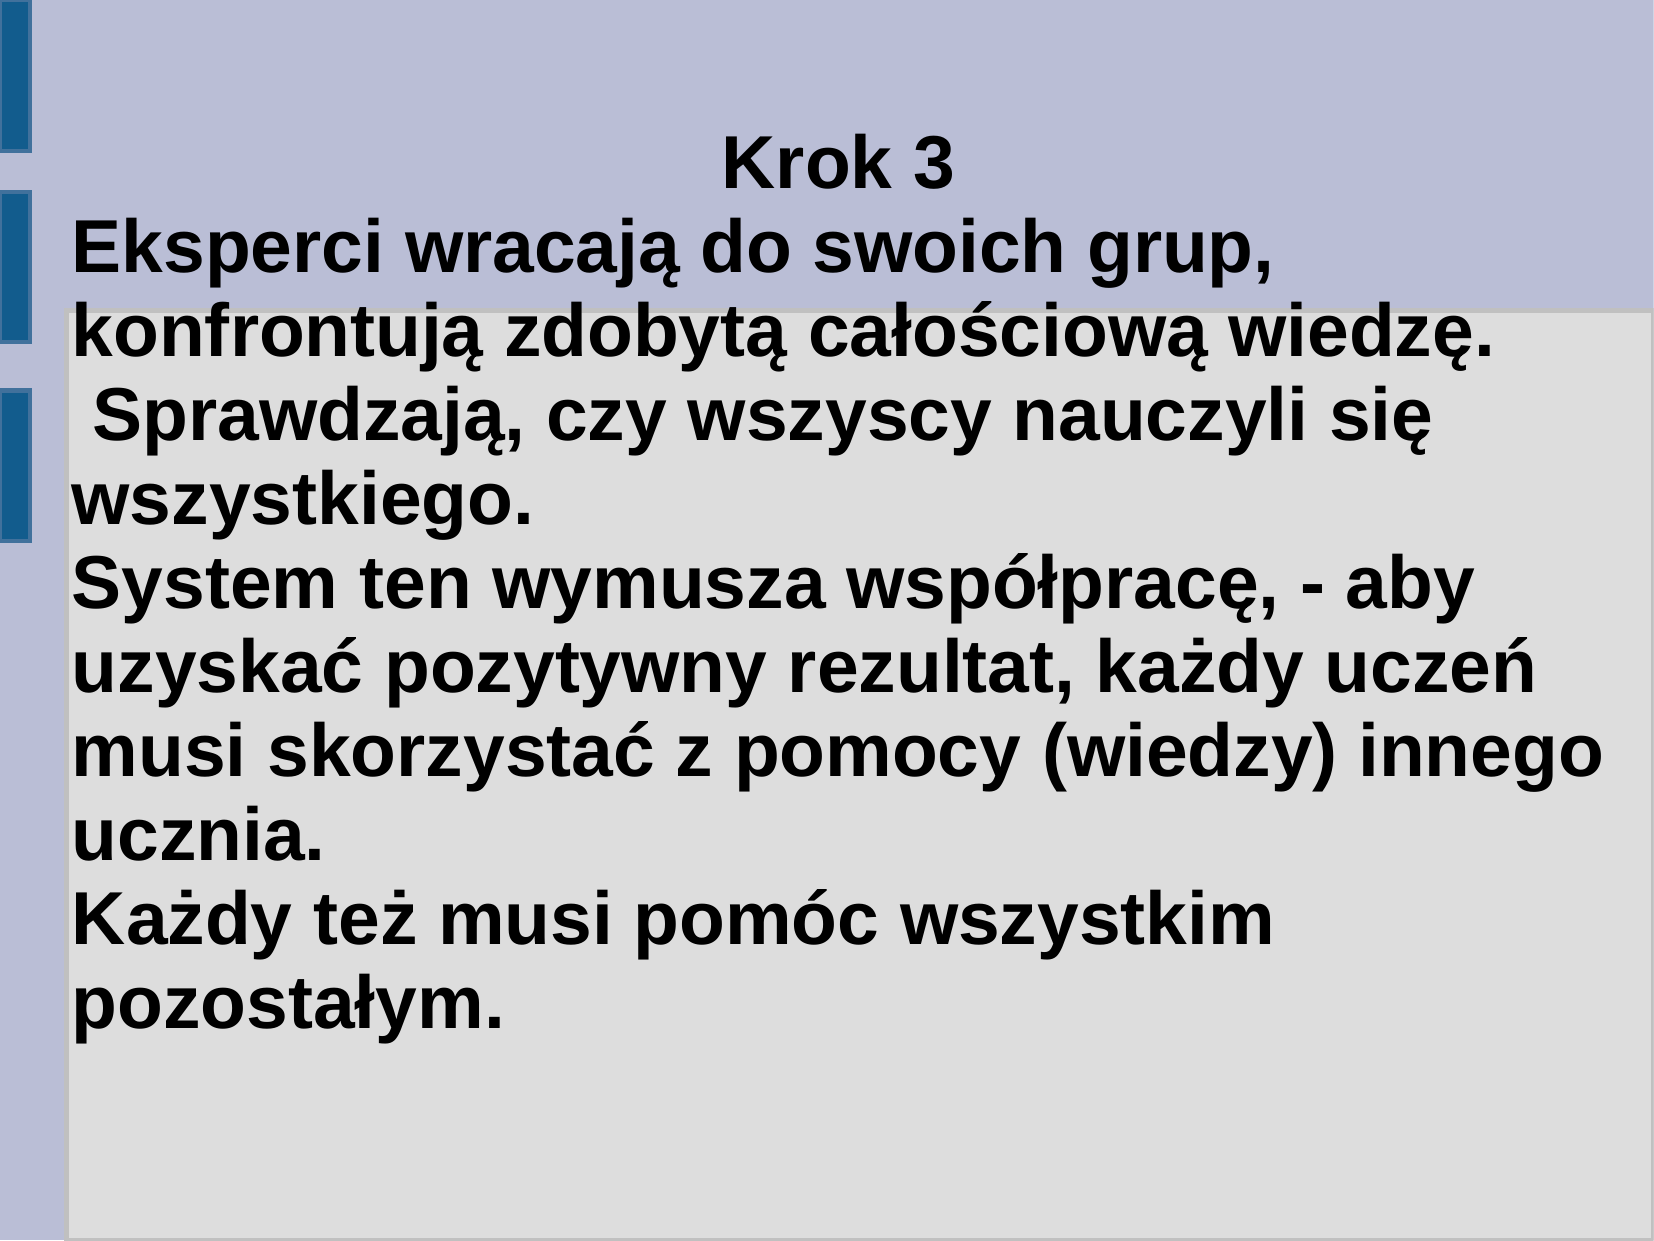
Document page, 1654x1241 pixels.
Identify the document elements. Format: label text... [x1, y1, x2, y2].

text_box Krok 3 Eksperci wracają do swoich grup, konfrontują zdobytą całościową wiedzę. Sprawdzają, czy wszyscy nauczyli się wszystkiego. System ten wymusza współpracę, - aby uzyskać pozytywny rezultat, każdy uczeń musi skorzystać z pomocy (wiedzy) innego ucznia. Każdy też musi pomóc wszystkim pozostałym. [57, 113, 1627, 885]
